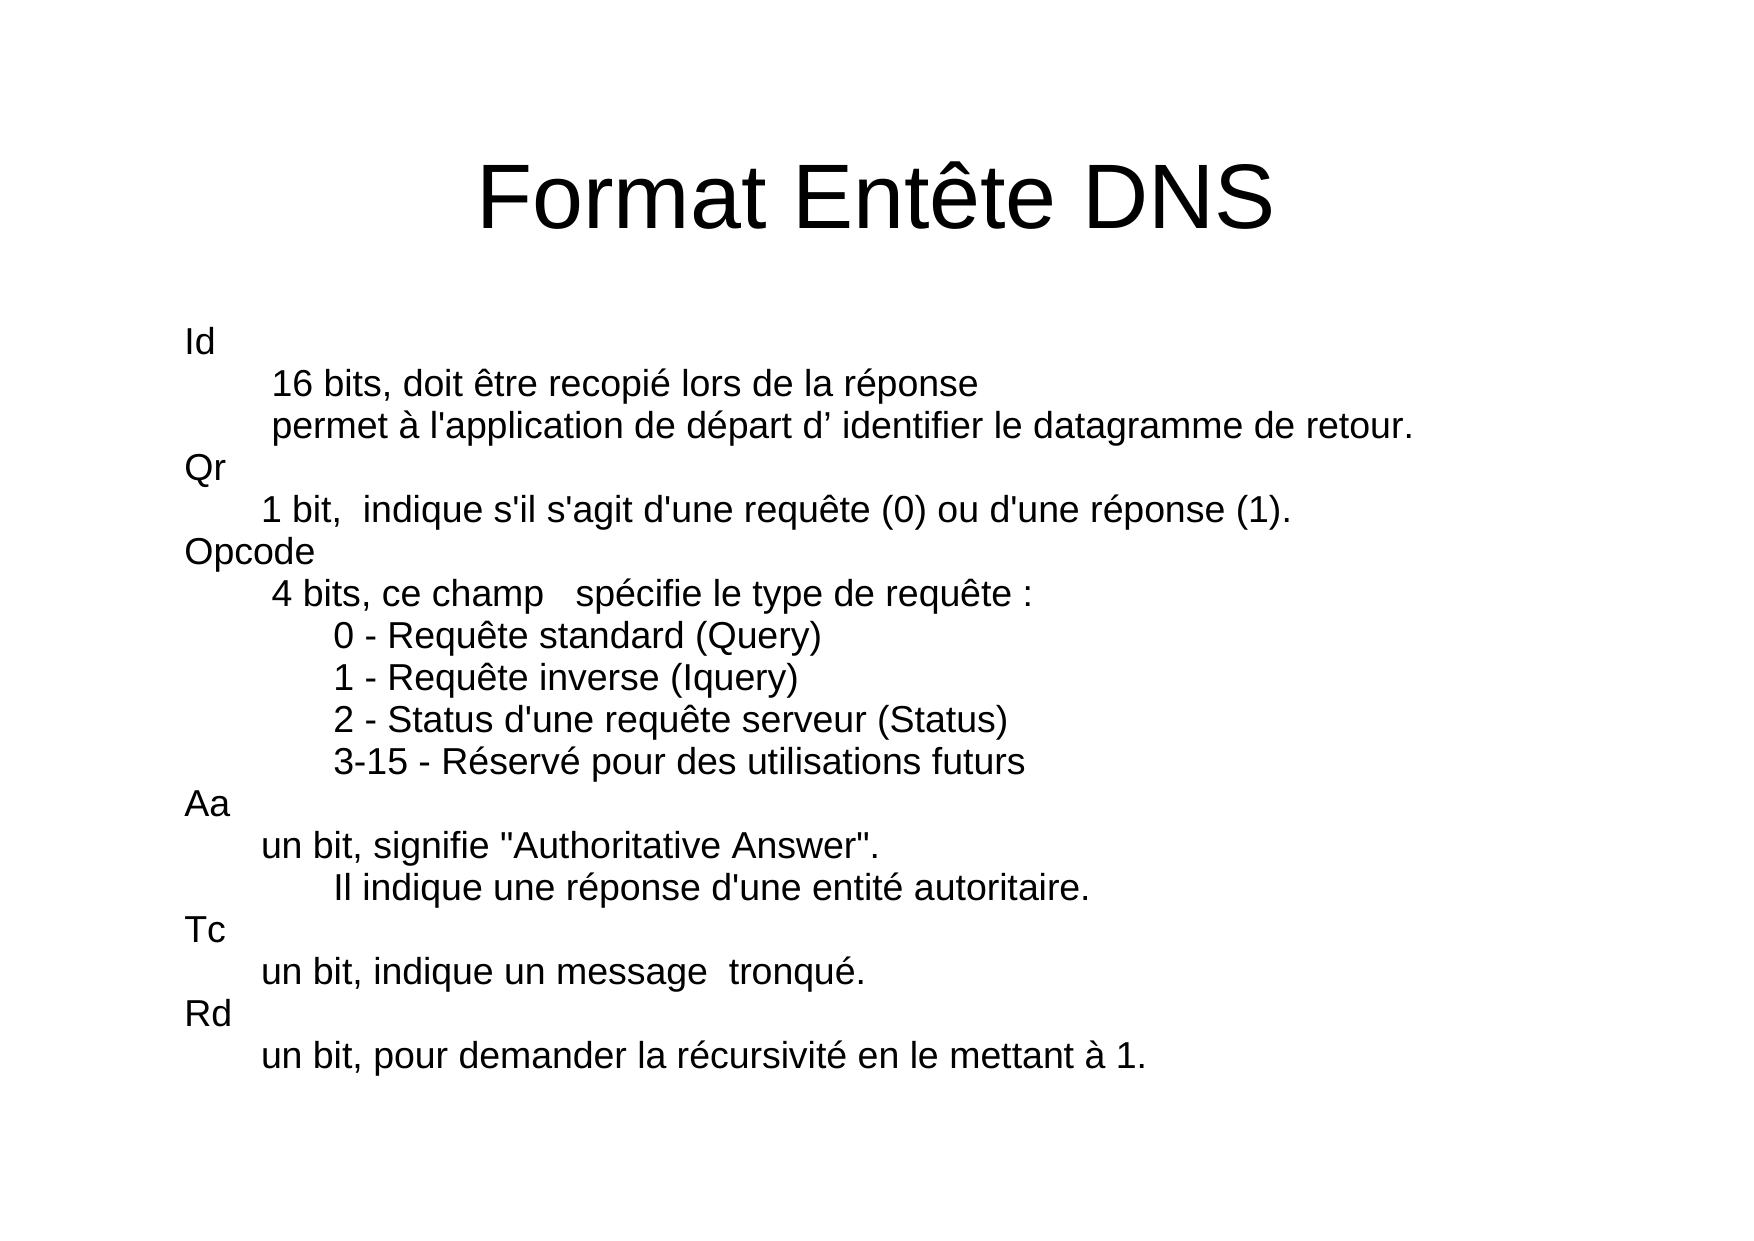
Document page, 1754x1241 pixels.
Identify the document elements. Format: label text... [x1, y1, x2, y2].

title Format Entête DNS [145, 102, 1608, 291]
list Id 16 bits, doit être recopié lors de la réponse permet à l'application de départ d’ identifier le datagramme de retour. Qr 1 bit, indique s'il s'agit d'une requête (0) ou d'une réponse (1). Opcode 4 bits, ce champ spécifie le type de requête : 0 - Requête standard (Query) 1 - Requête inverse (Iquery) 2 - Status d'une requête serveur (Status) 3-15 - Réservé pour des utilisations futurs Aa un bit, signifie "Authoritative Answer". Il indique une réponse d'une entité autoritaire. Tc un bit, indique un message tronqué. Rd un bit, pour demander la récursivité en le mettant à 1. [145, 320, 1608, 1200]
